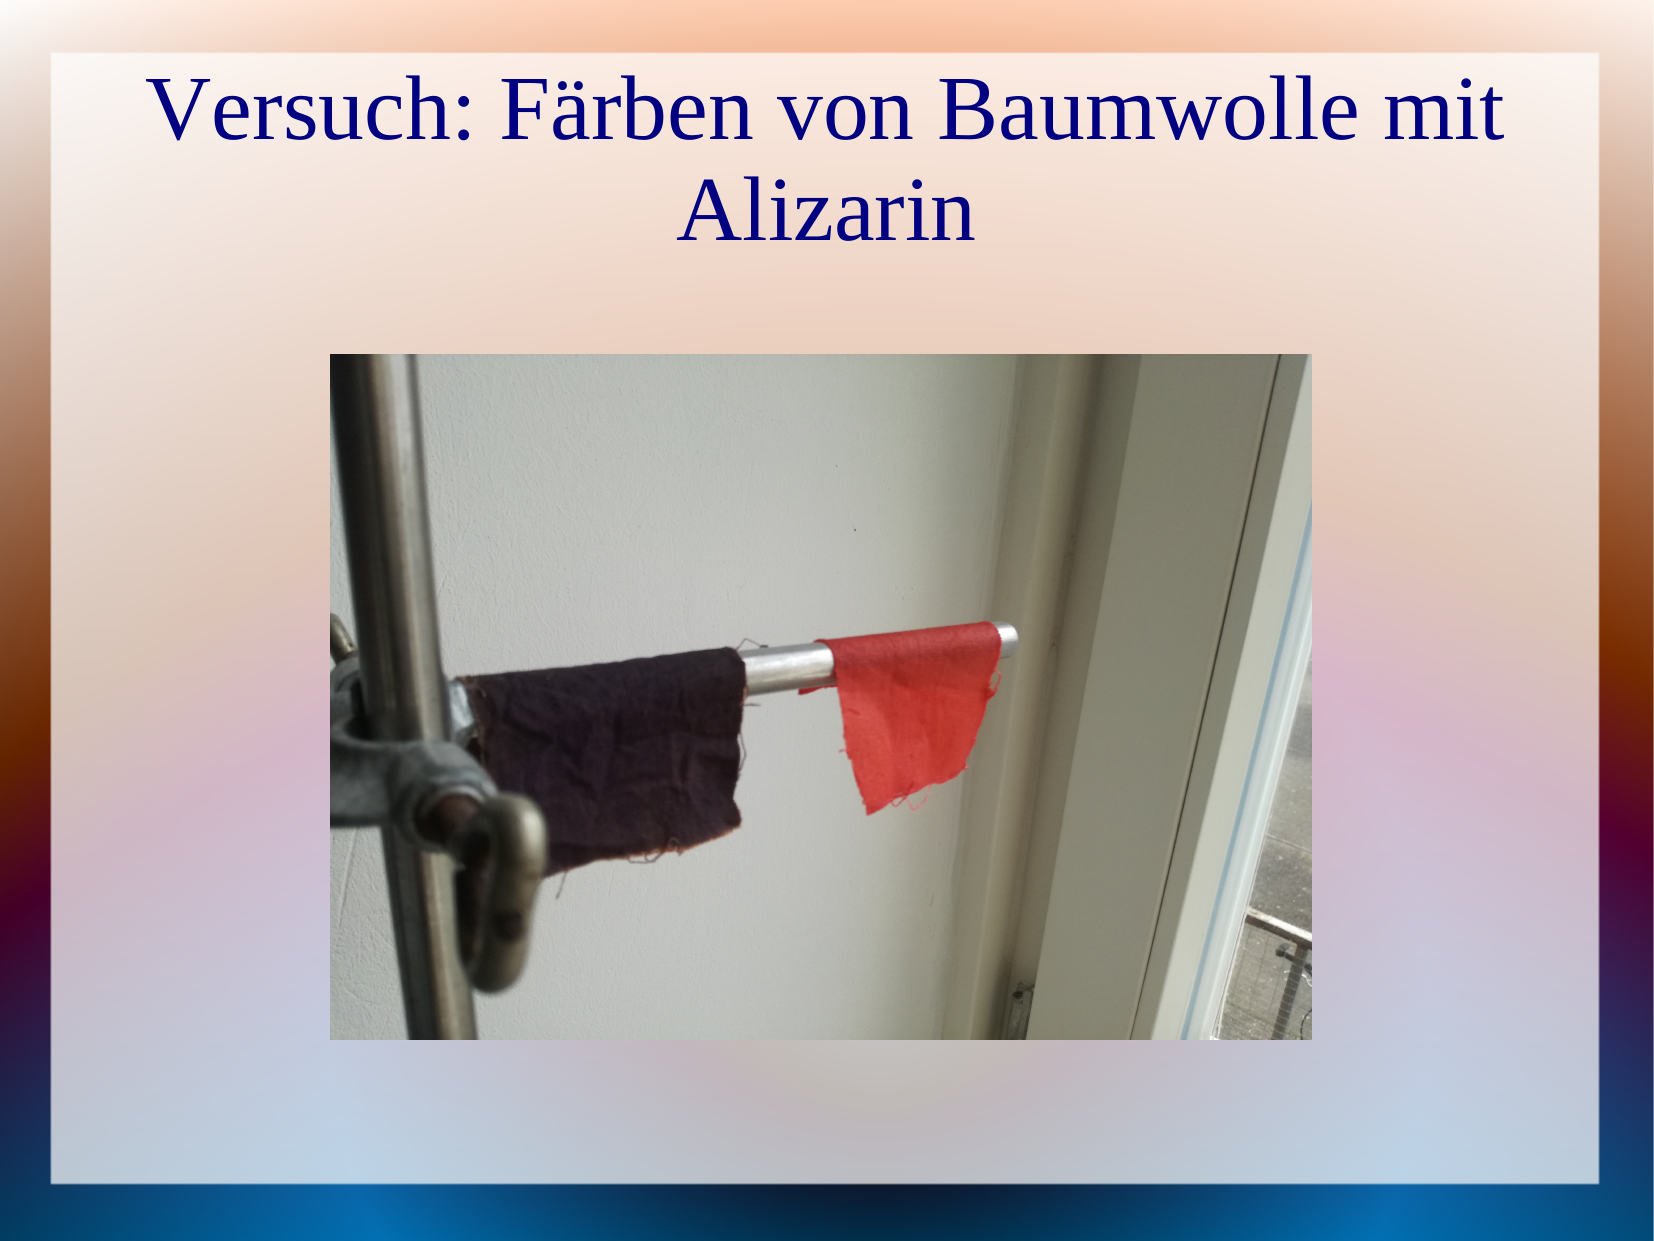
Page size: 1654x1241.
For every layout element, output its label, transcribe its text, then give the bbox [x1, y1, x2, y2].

title Versuch: Färben von Baumwolle mit Alizarin [82, 55, 1571, 263]
picture [0, 0, 1654, 1241]
